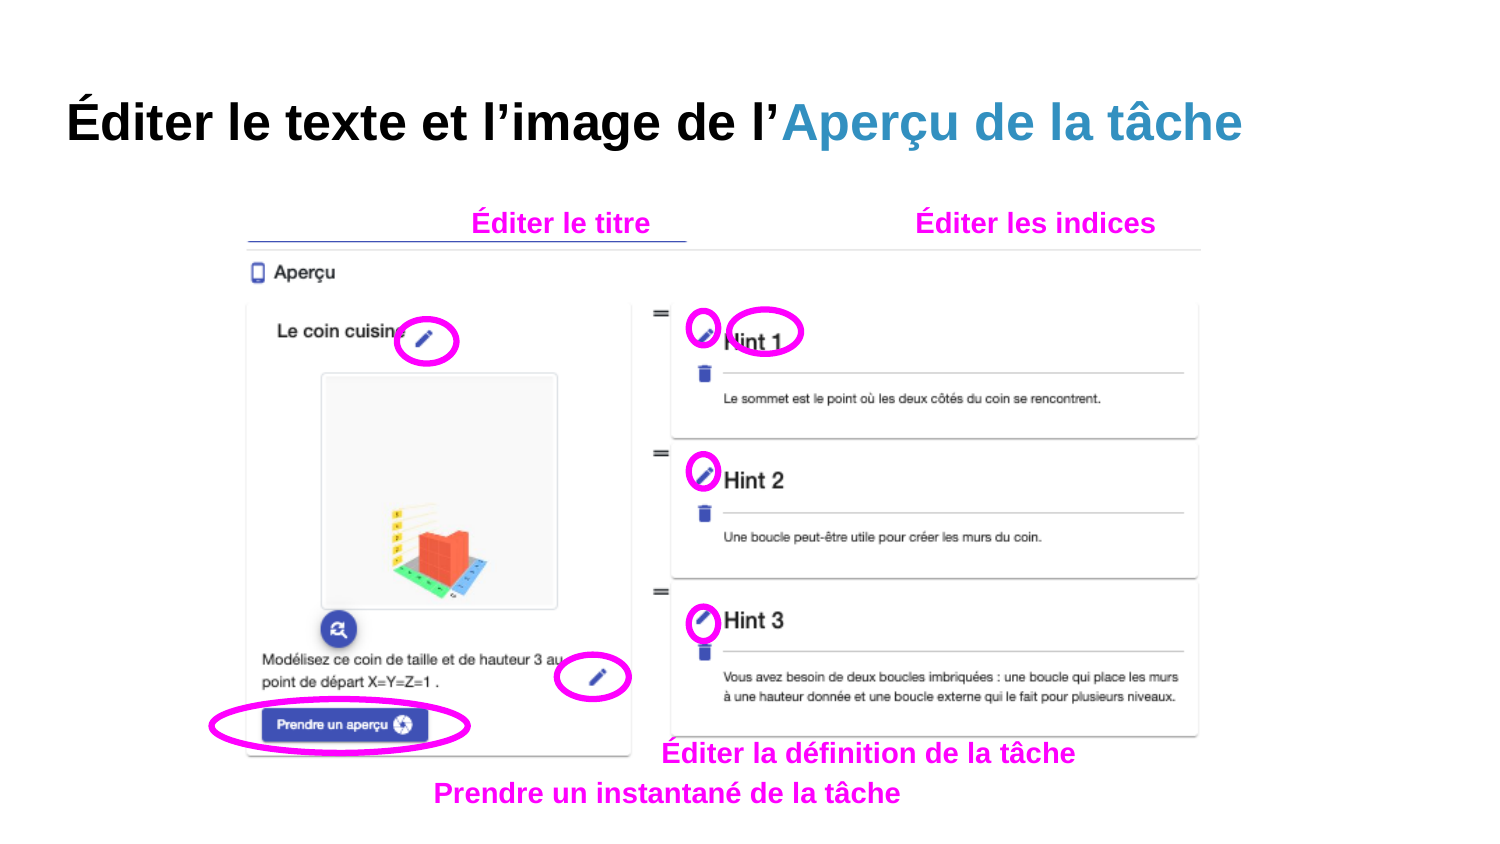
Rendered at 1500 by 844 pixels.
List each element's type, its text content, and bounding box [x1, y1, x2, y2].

title Éditer le texte et l’image de l’Aperçu de la tâche [51, 72, 1449, 167]
text_box Éditer le titre [456, 189, 730, 255]
text_box Éditer la définition de la tâche [646, 719, 1122, 786]
text_box Prendre un instantané de la tâche [418, 759, 964, 825]
text_box Éditer les indices [900, 189, 1174, 255]
picture [237, 241, 1201, 760]
picture [237, 703, 464, 749]
